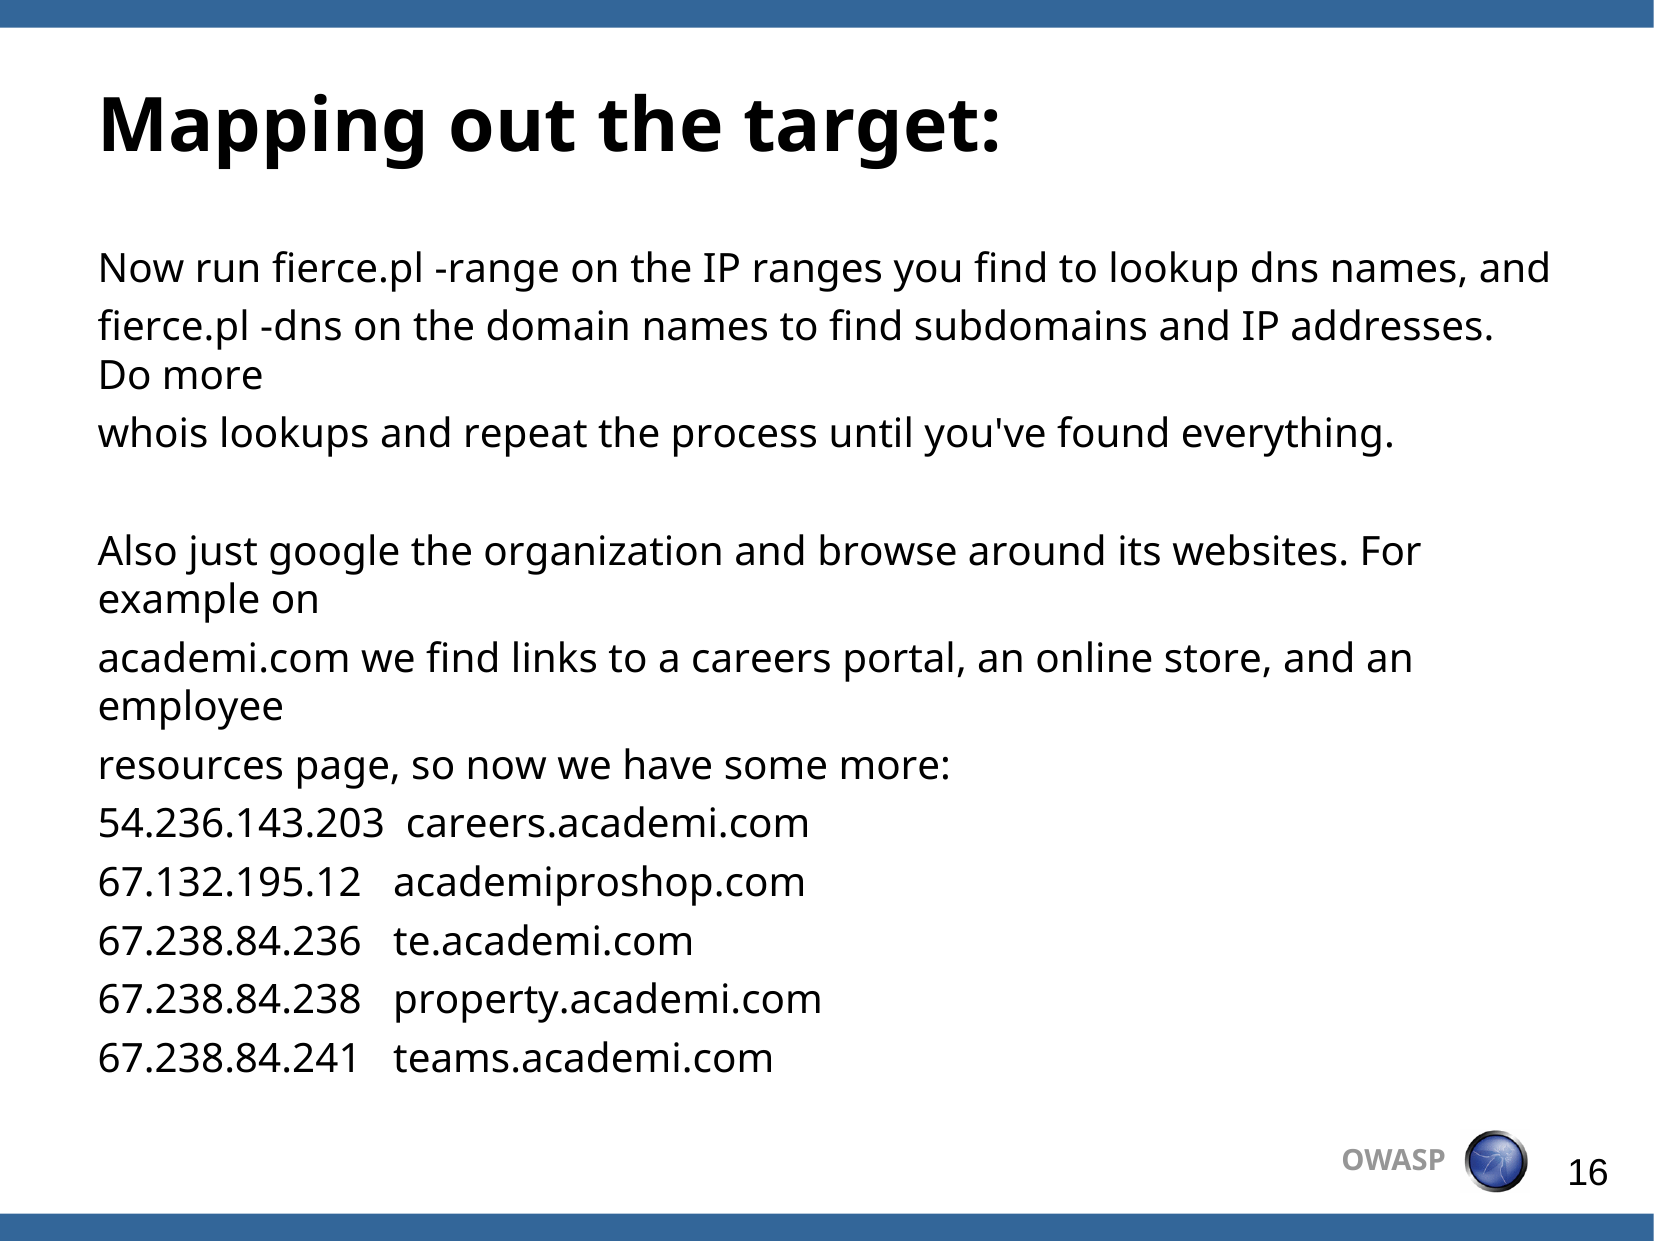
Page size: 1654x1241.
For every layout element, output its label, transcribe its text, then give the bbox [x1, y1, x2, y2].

title Mapping out the target: [82, 35, 1571, 207]
list Now run fierce.pl -range on the IP ranges you find to lookup dns names, and fierce.pl -dns on the domain names to find subdomains and IP addresses. Do more whois lookups and repeat the process until you've found everything. Also just google the organization and browse around its websites. For example on academi.com we find links to a careers portal, an online store, and an employee resources page, so now we have some more: 54.236.143.203 careers.academi.com 67.132.195.12 academiproshop.com 67.238.84.236 te.academi.com 67.238.84.238 property.academi.com 67.238.84.241 teams.academi.com [82, 234, 1571, 1108]
picture [1460, 1129, 1530, 1193]
